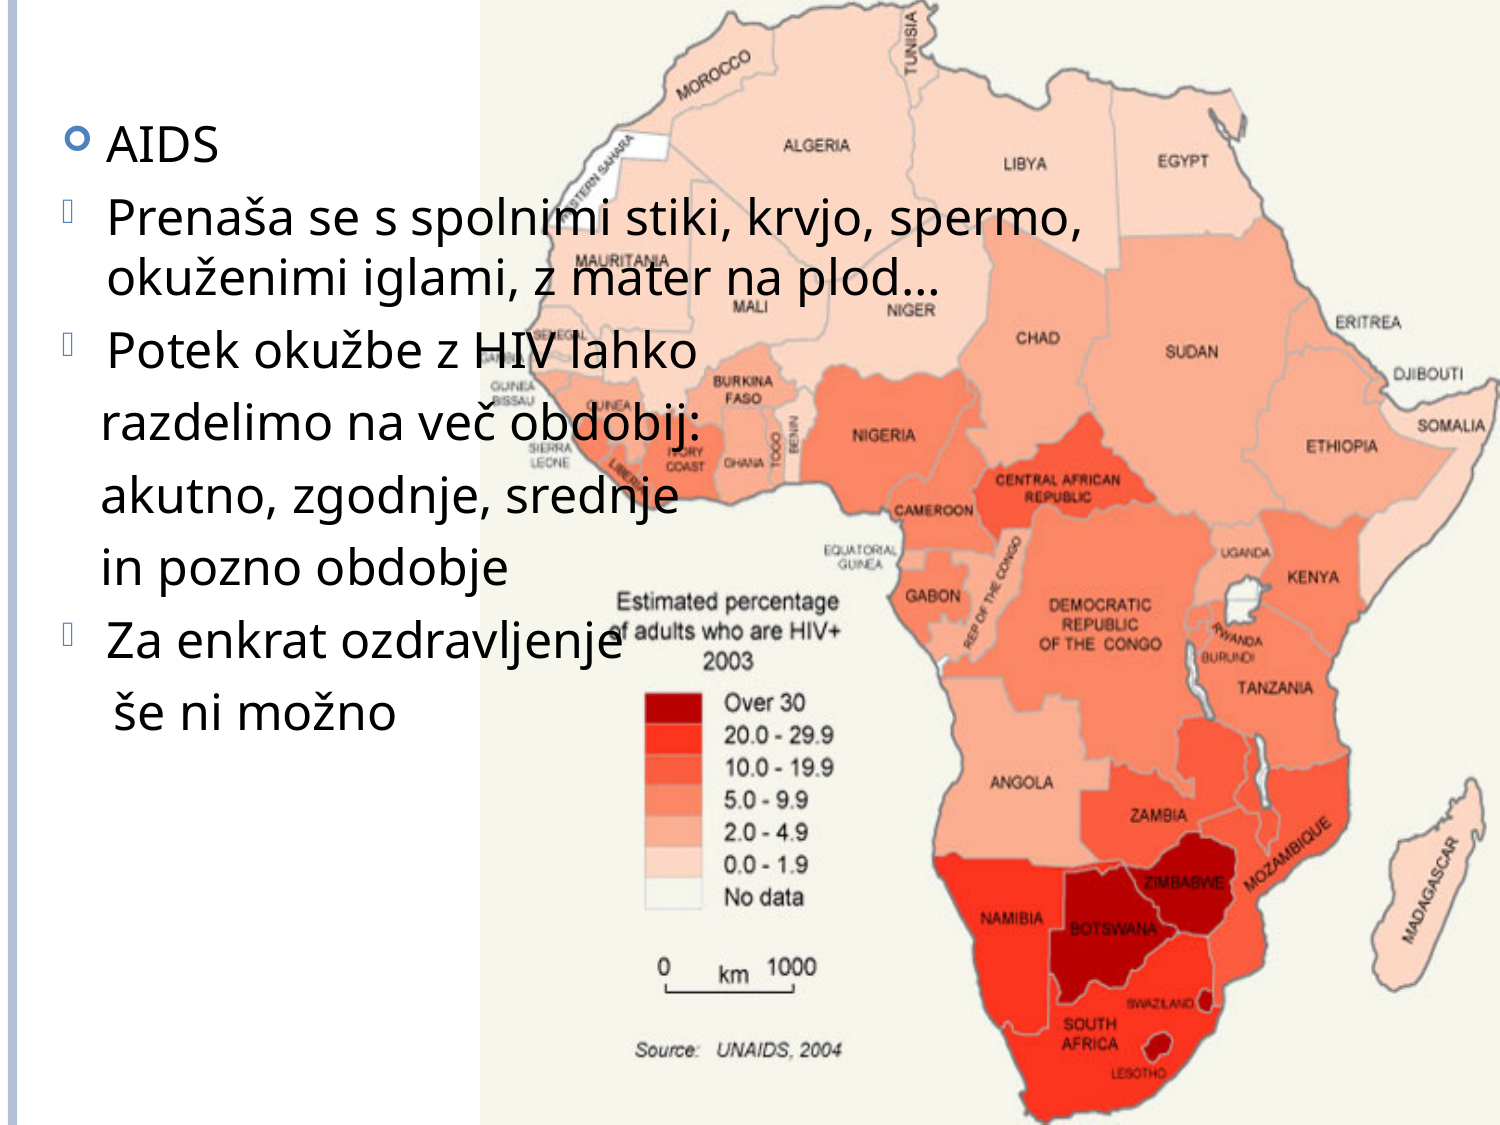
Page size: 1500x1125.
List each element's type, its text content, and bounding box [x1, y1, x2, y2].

picture [480, 0, 1500, 1125]
list AIDS Prenaša se s spolnimi stiki, krvjo, spermo, okuženimi iglami, z mater na plod… Potek okužbe z HIV lahko razdelimo na več obdobij: akutno, zgodnje, srednje in pozno obdobje Za enkrat ozdravljenje še ni možno [46, 105, 1272, 1074]
